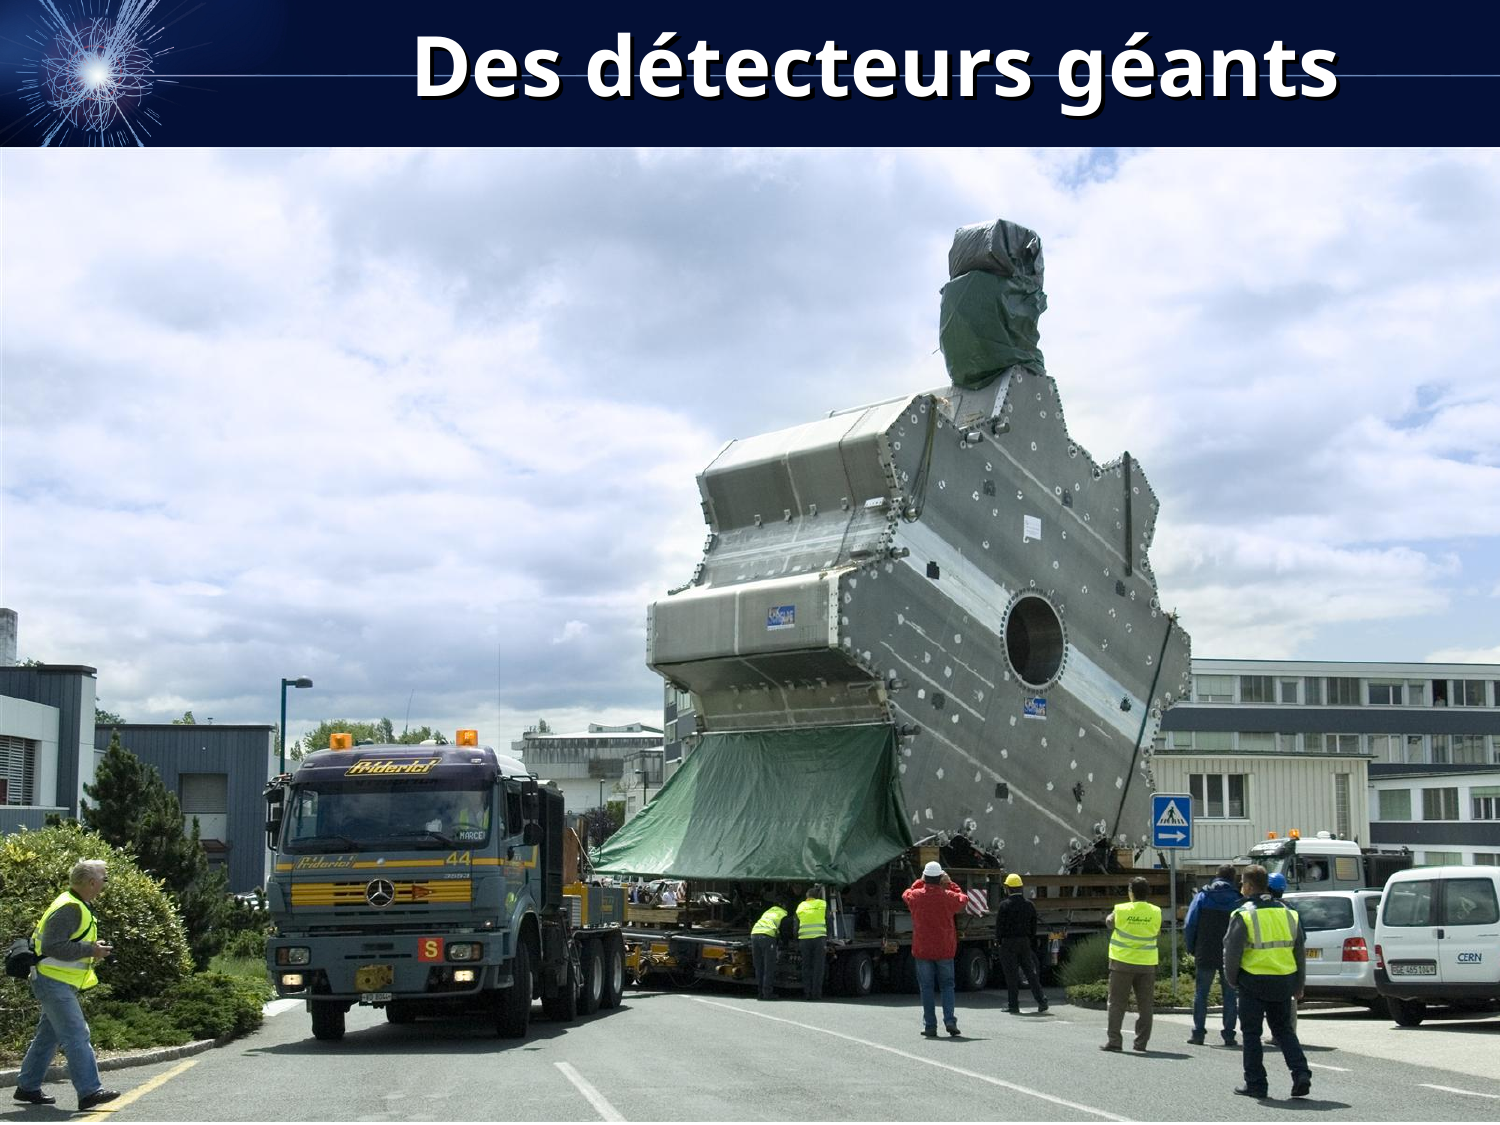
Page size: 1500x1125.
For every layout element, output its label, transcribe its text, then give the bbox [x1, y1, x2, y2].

picture [0, 0, 1500, 1123]
title Des détecteurs géants [395, 5, 1489, 123]
